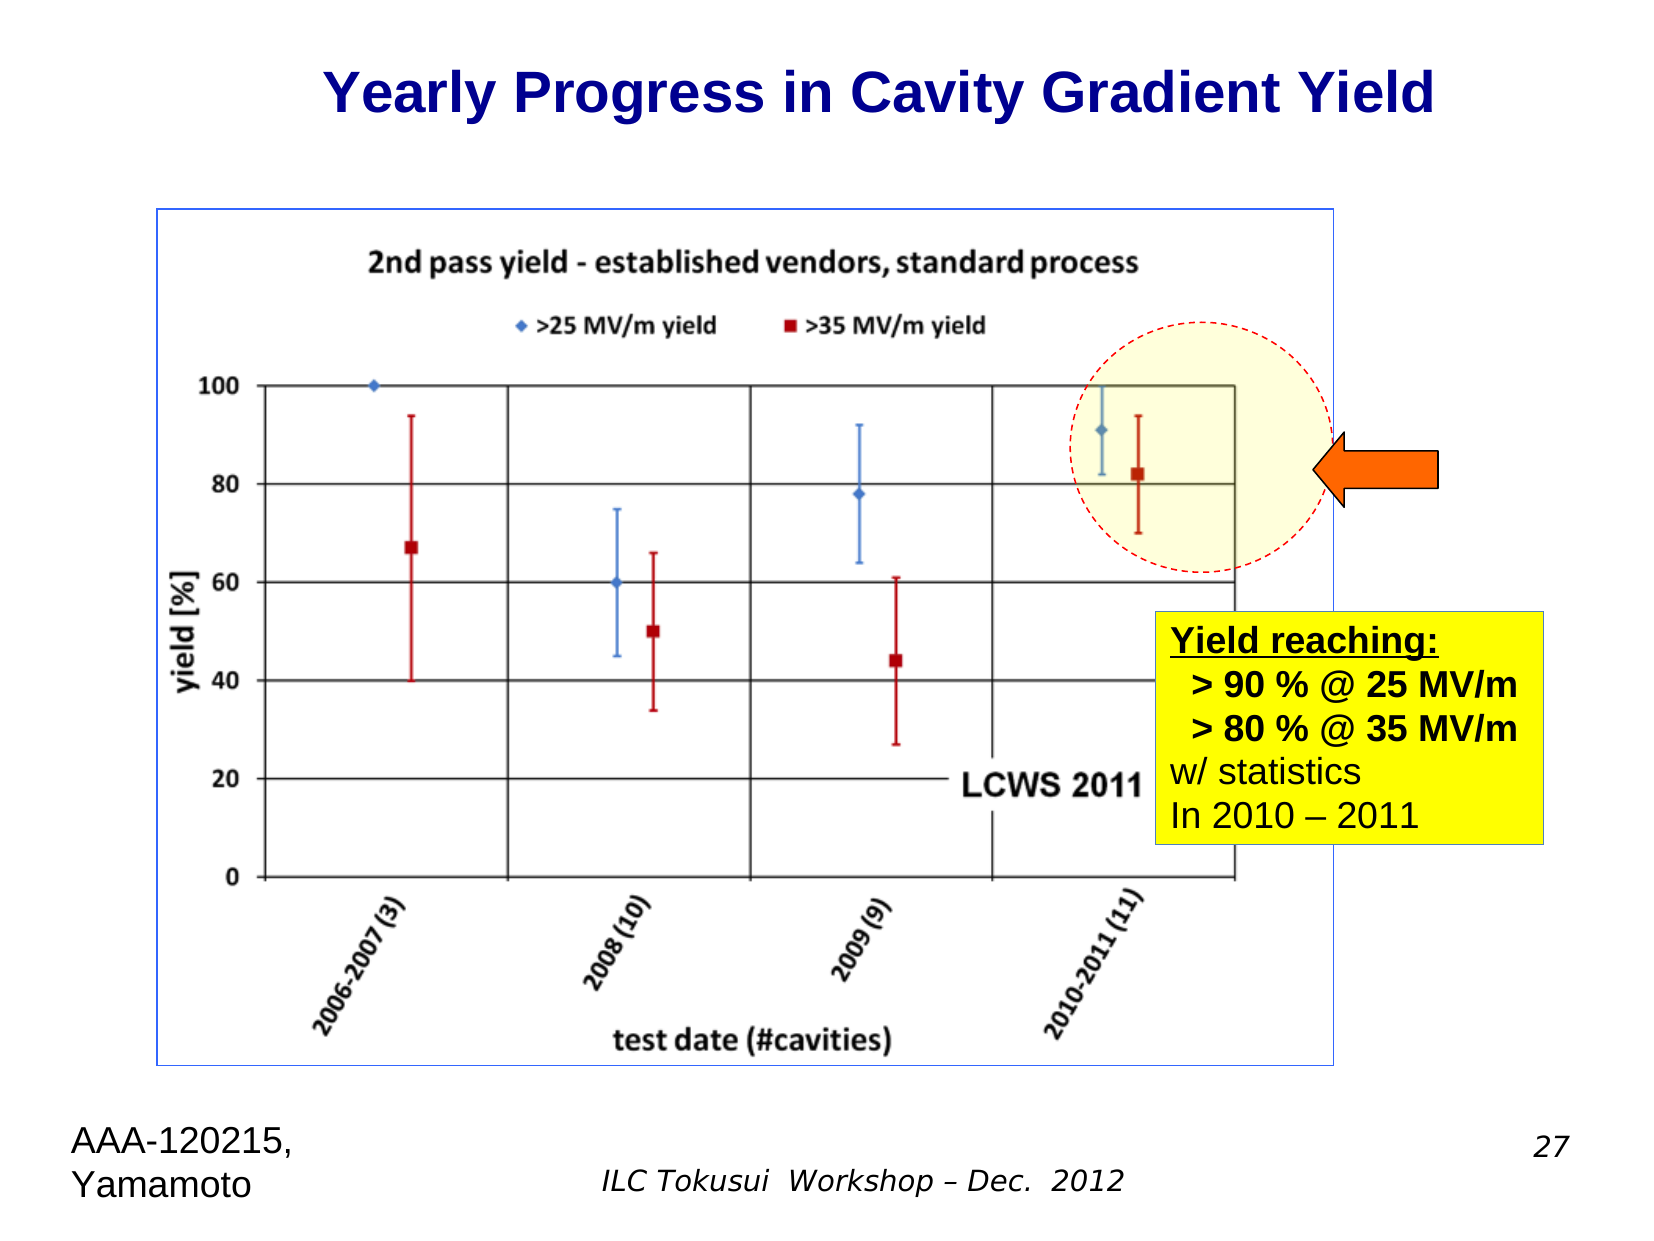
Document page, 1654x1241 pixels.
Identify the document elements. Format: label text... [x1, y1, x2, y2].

title Yearly Progress in Cavity Gradient Yield [306, 47, 1470, 198]
text_box AAA-120215, Yamamoto [55, 1111, 456, 1187]
text_box Yield reaching: > 90 % @ 25 MV/m > 80 % @ 35 MV/m w/ statistics In 2010 – 2011 [1155, 611, 1544, 845]
picture [157, 209, 1333, 1065]
text_box [1070, 322, 1438, 573]
